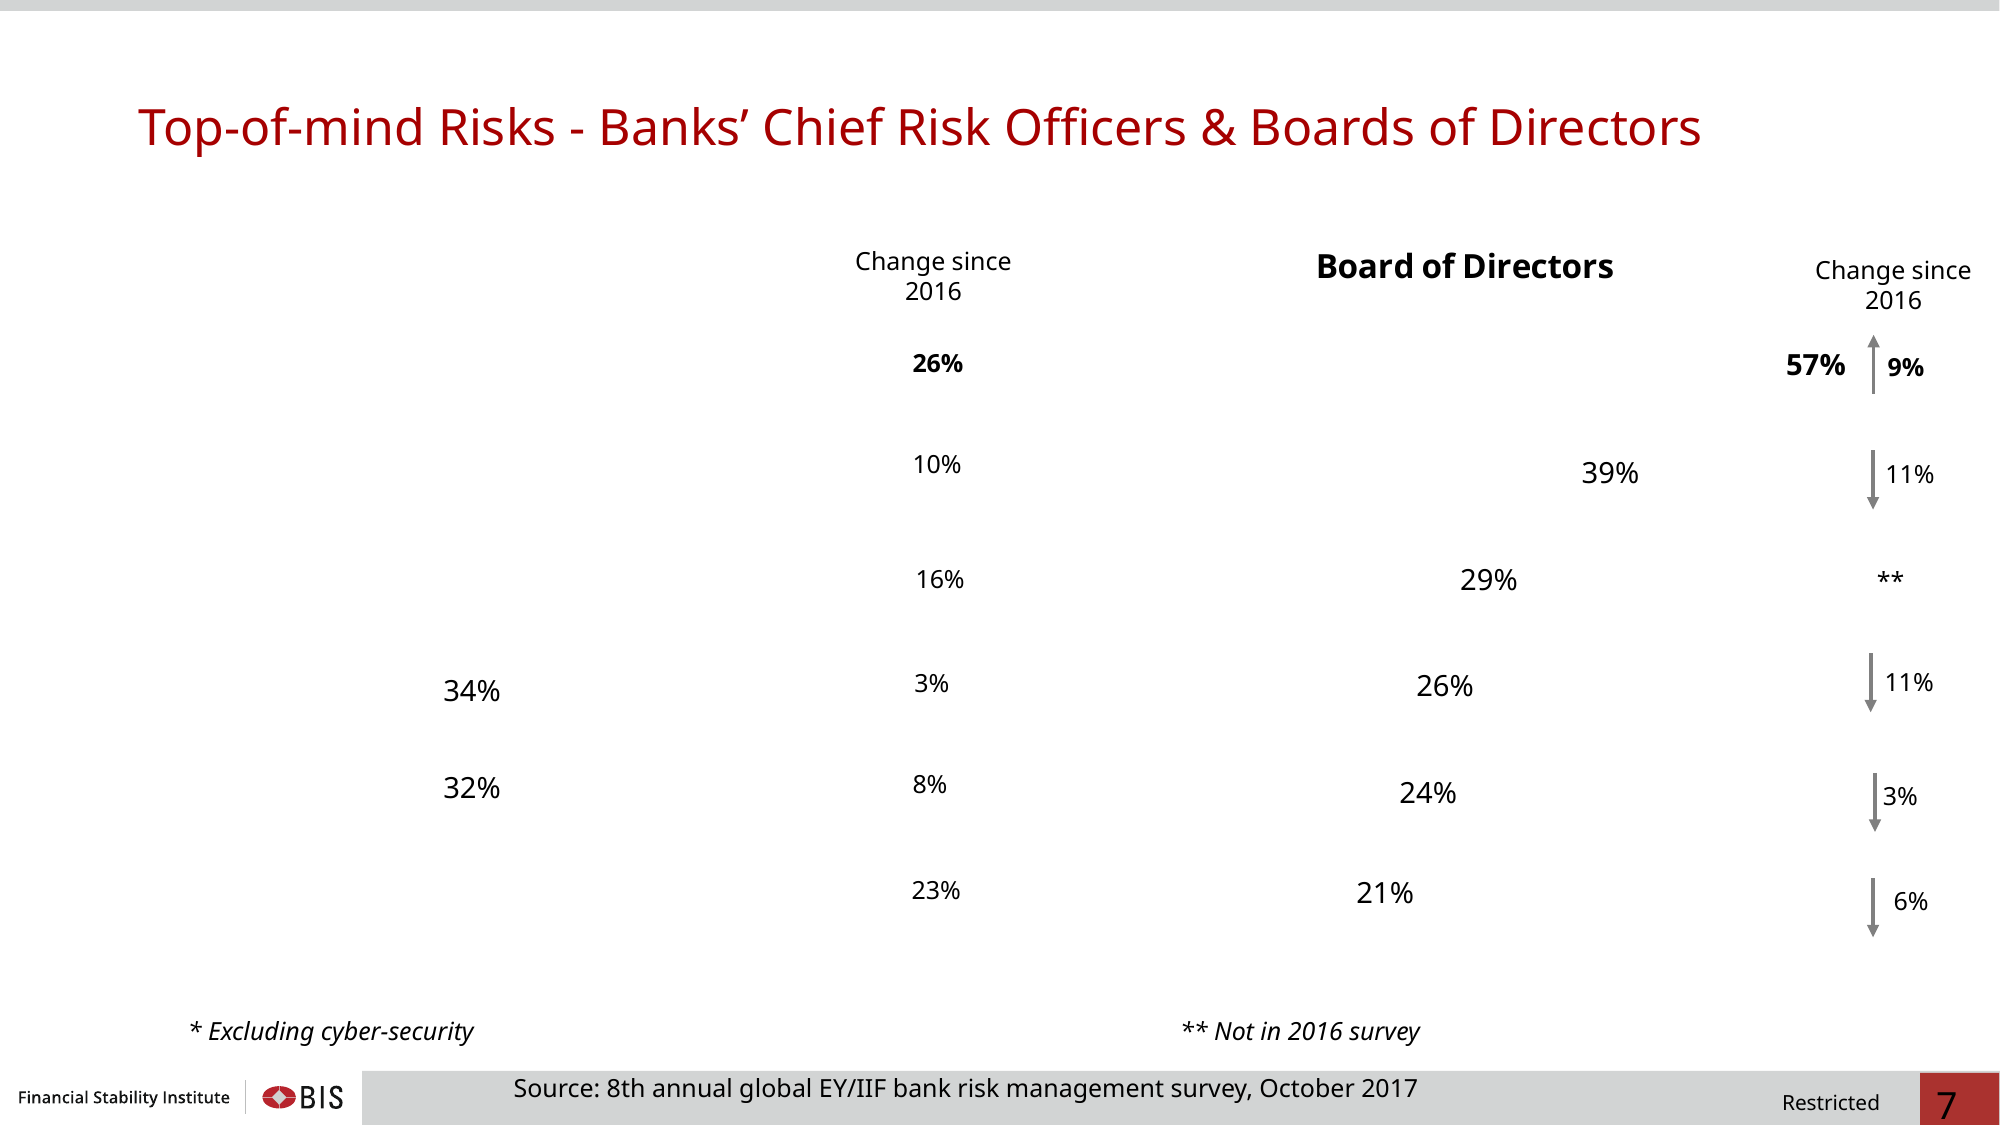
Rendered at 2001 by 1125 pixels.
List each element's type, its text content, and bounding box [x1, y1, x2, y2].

text_box 3% [899, 659, 995, 705]
text_box ** Not in 2016 survey [1165, 1007, 1497, 1053]
text_box 8% [897, 761, 993, 807]
text_box 34% [428, 665, 523, 716]
text_box 9% [1872, 343, 1968, 389]
text_box 57% [1771, 339, 1863, 389]
text_box 32% [428, 761, 523, 812]
text_box 24% [1384, 767, 1479, 818]
text_box 16% [900, 556, 996, 602]
text_box 29% [1445, 553, 1540, 604]
text_box 11% [1869, 659, 1965, 705]
title Top-of-mind Risks - Banks’ Chief Risk Officers & Boards of Directors [138, 95, 1869, 226]
text_box 26% [1401, 659, 1496, 710]
text_box 23% [896, 866, 992, 912]
text_box Change since 2016 [829, 238, 1038, 313]
slide_number <numéro> [1921, 1074, 2000, 1125]
text_box 6% [1878, 878, 1974, 923]
text_box 39% [1566, 446, 1662, 497]
text_box 11% [1870, 451, 1966, 496]
text_box 26% [897, 339, 993, 385]
text_box Change since 2016 [1790, 247, 1998, 323]
text_box 21% [1341, 866, 1436, 917]
text_box Source: 8th annual global EY/IIF bank risk management survey, October 2017 [498, 1065, 1846, 1111]
text_box ** [1862, 558, 1957, 604]
text_box * Excluding cyber-security [173, 1008, 504, 1053]
chart [1077, 219, 1837, 972]
text_box 3% [1868, 773, 1963, 819]
text_box 10% [897, 441, 993, 487]
